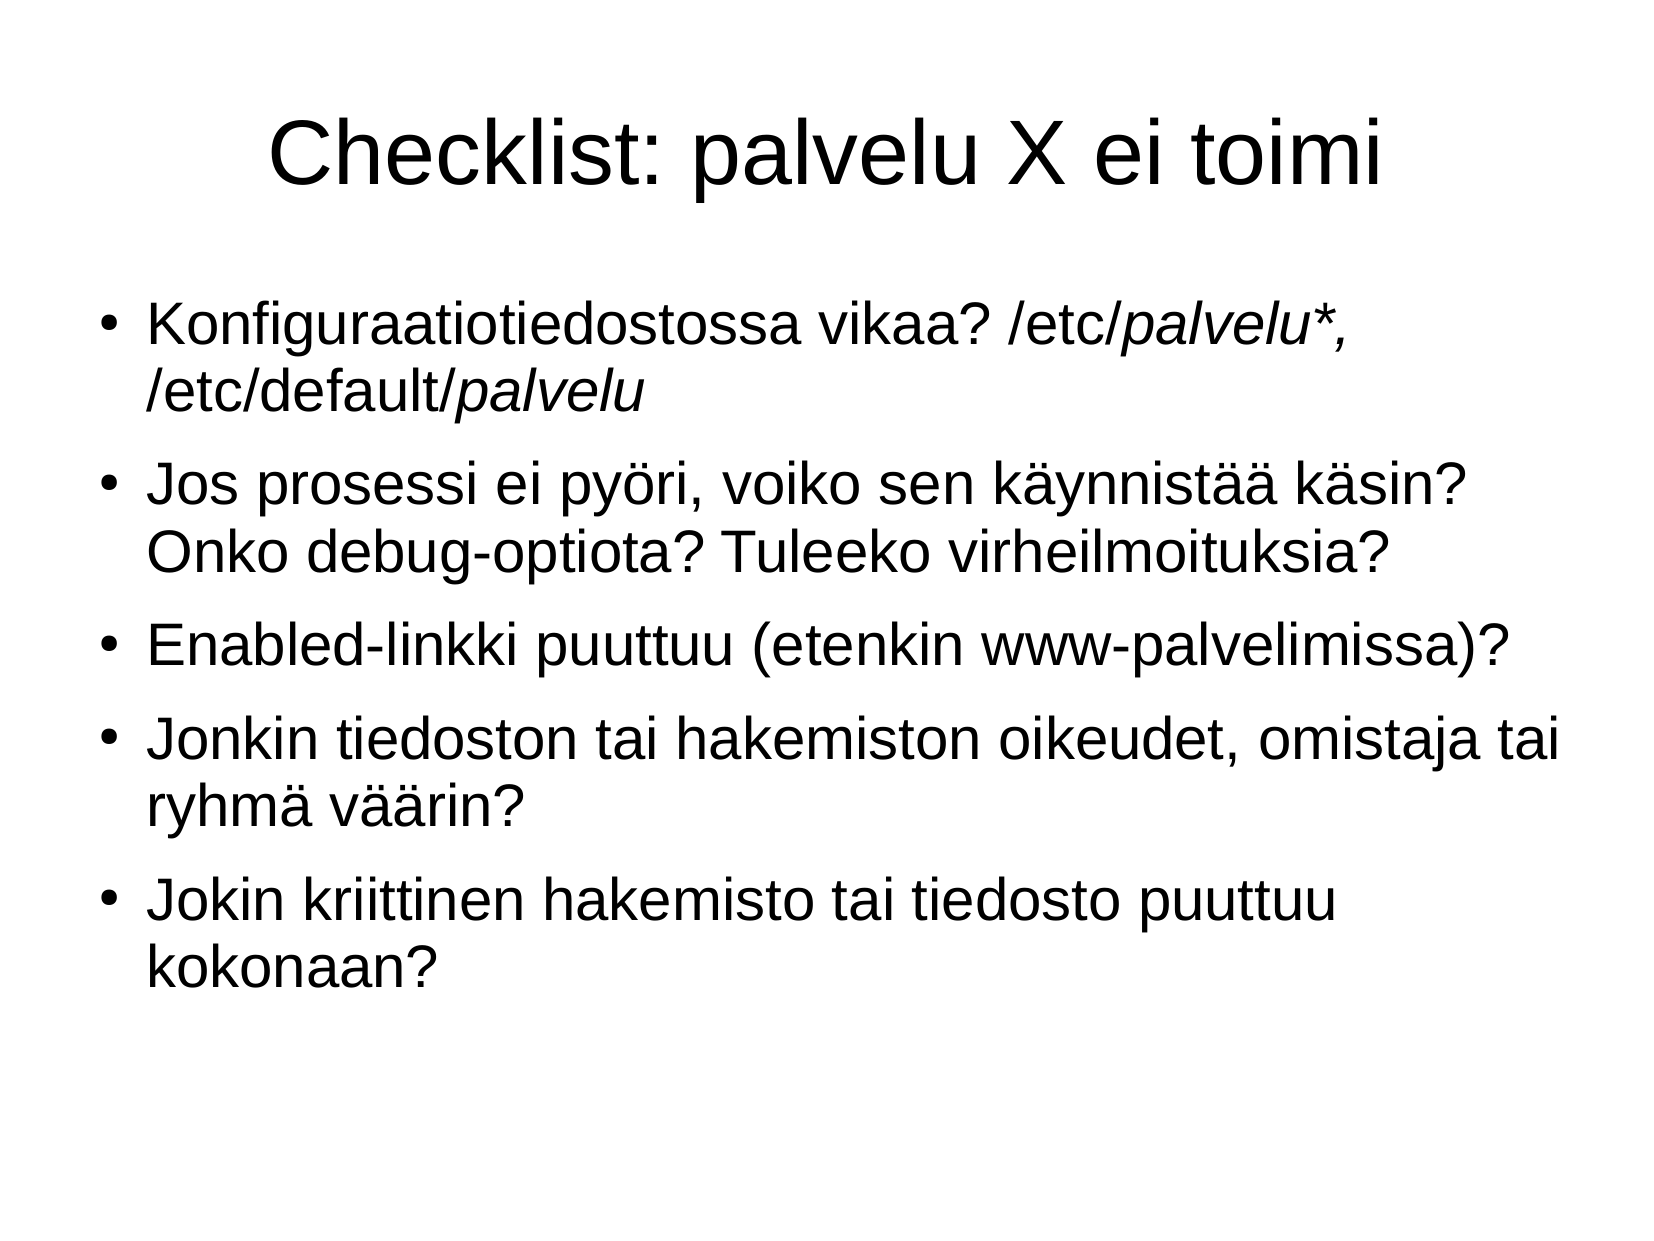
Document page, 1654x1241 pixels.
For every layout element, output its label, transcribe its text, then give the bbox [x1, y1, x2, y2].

list Konfiguraatiotiedostossa vikaa? /etc/palvelu*, /etc/default/palvelu Jos prosessi ei pyöri, voiko sen käynnistää käsin? Onko debug-optiota? Tuleeko virheilmoituksia? Enabled-linkki puuttuu (etenkin www-palvelimissa)? Jonkin tiedoston tai hakemiston oikeudet, omistaja tai ryhmä väärin? Jokin kriittinen hakemisto tai tiedosto puuttuu kokonaan? [82, 290, 1571, 1010]
title Checklist: palvelu X ei toimi [82, 49, 1571, 257]
